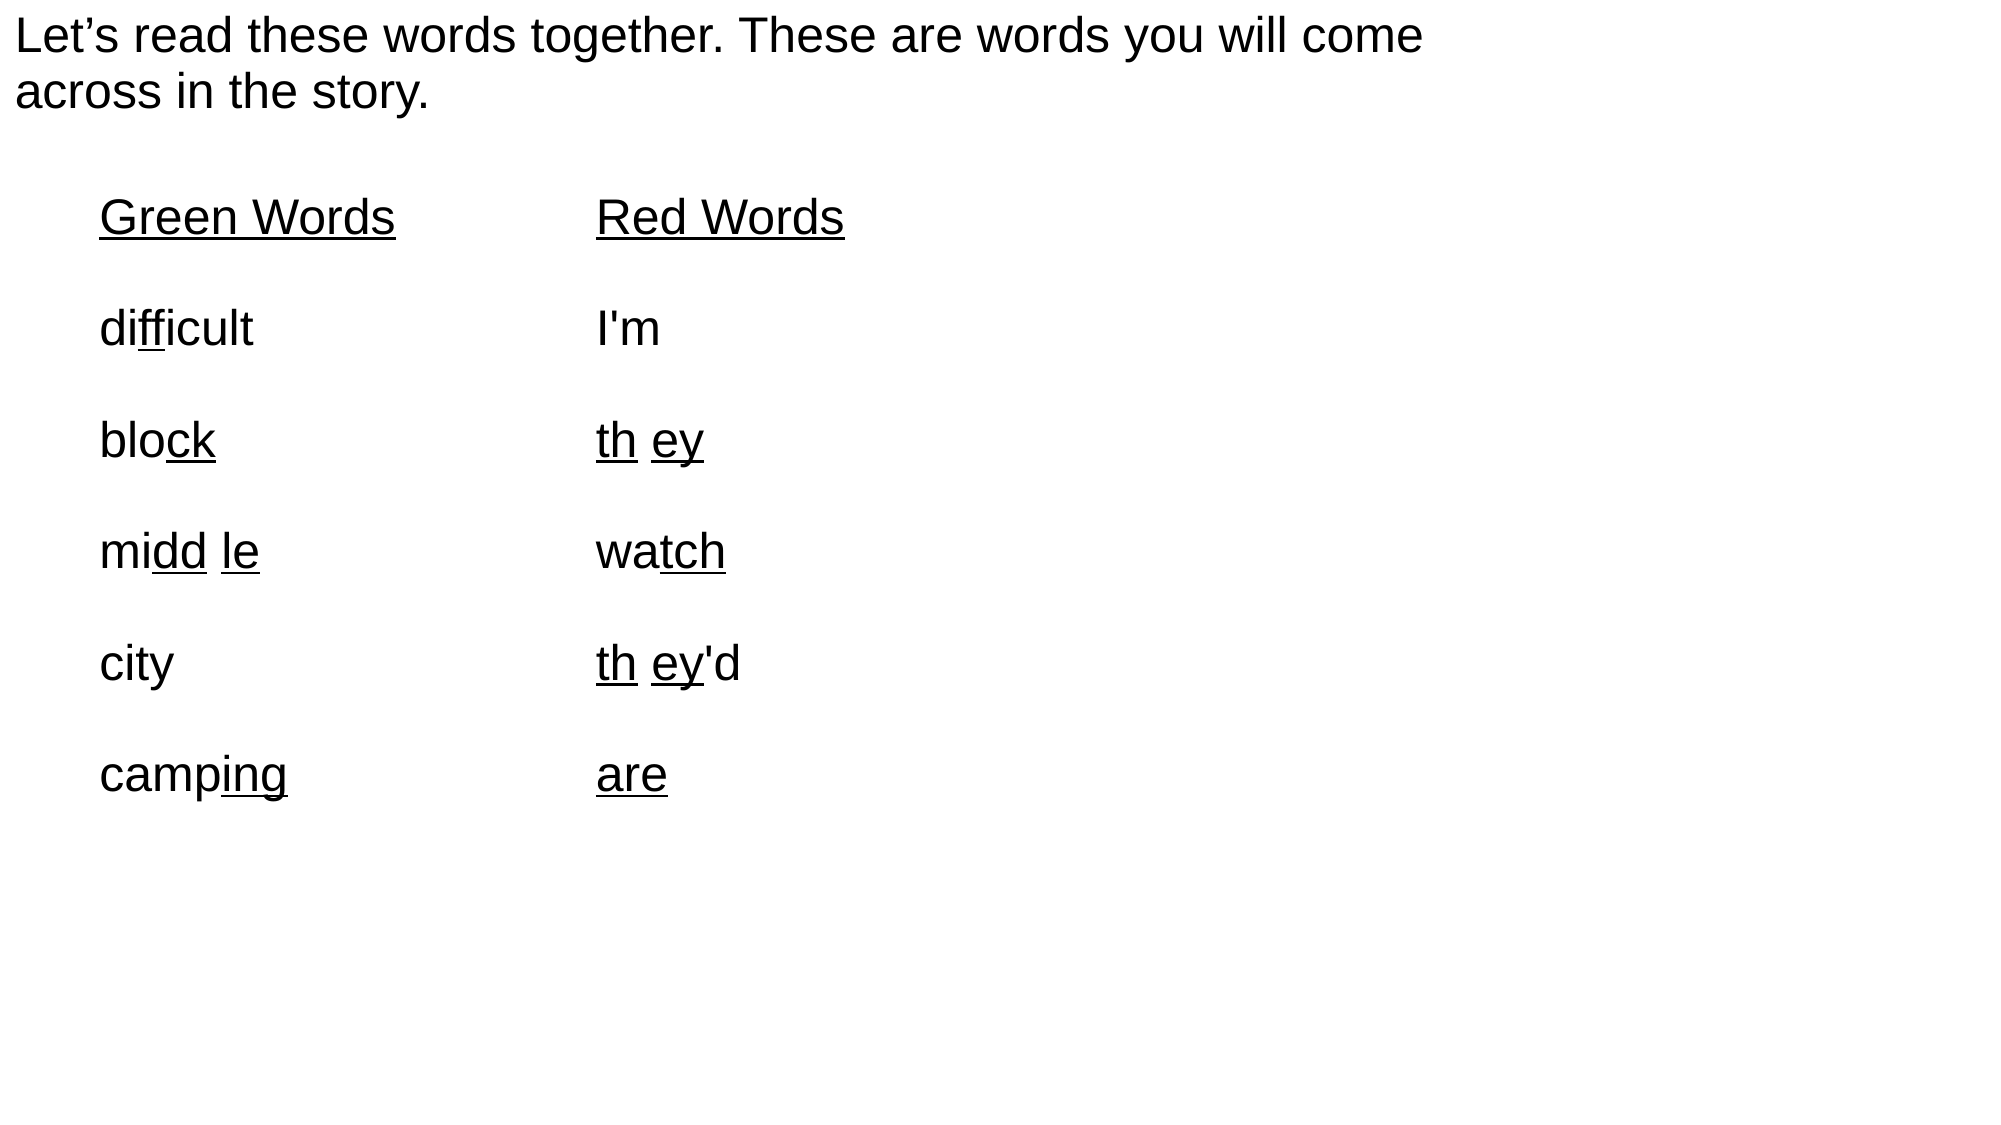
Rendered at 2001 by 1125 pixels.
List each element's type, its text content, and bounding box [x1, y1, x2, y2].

text_box Let’s read these words together. These are words you will come across in the story. [0, 0, 1494, 127]
text_box Green Words difficult block midd le city camping [84, 181, 580, 1028]
text_box Red Words I'm th ey watch th ey'd are [580, 181, 1674, 1033]
